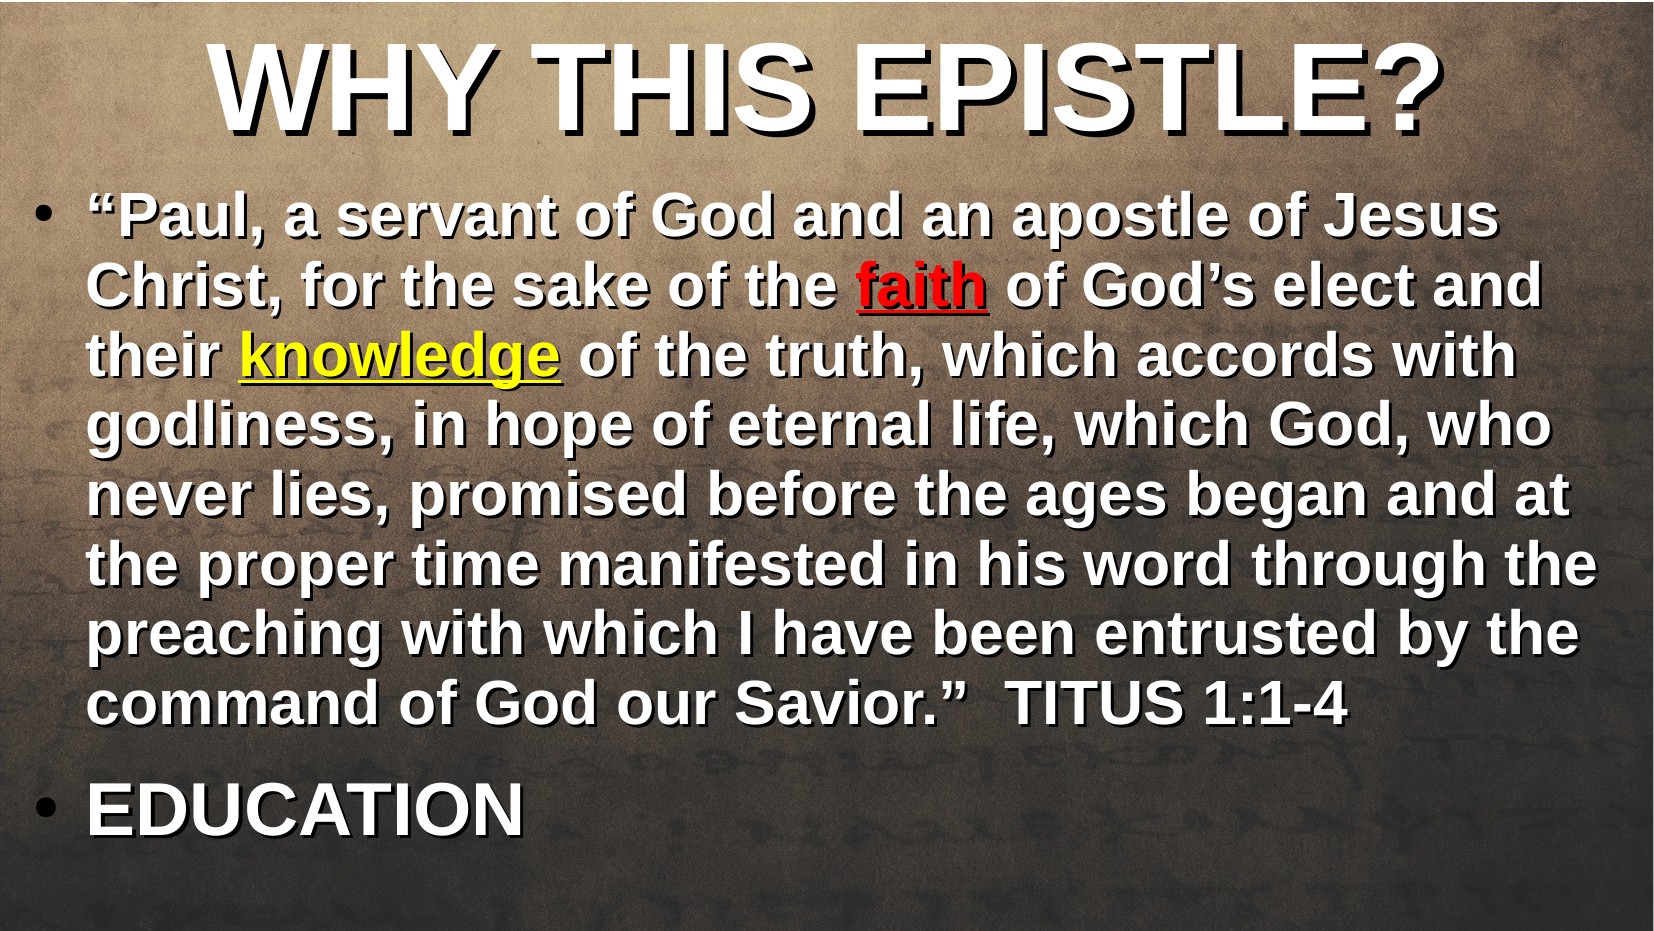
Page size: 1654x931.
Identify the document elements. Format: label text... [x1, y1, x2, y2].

picture [0, 2, 1654, 931]
list “Paul, a servant of God and an apostle of Jesus Christ, for the sake of the faith of God’s elect and their knowledge of the truth, which accords with godliness, in hope of eternal life, which God, who never lies, promised before the ages began and at the proper time manifested in his word through the preaching with which I have been entrusted by the command of God our Savior.” TITUS 1:1-4 EDUCATION [15, 180, 1651, 916]
title WHY THIS EPISTLE? [82, 9, 1571, 166]
